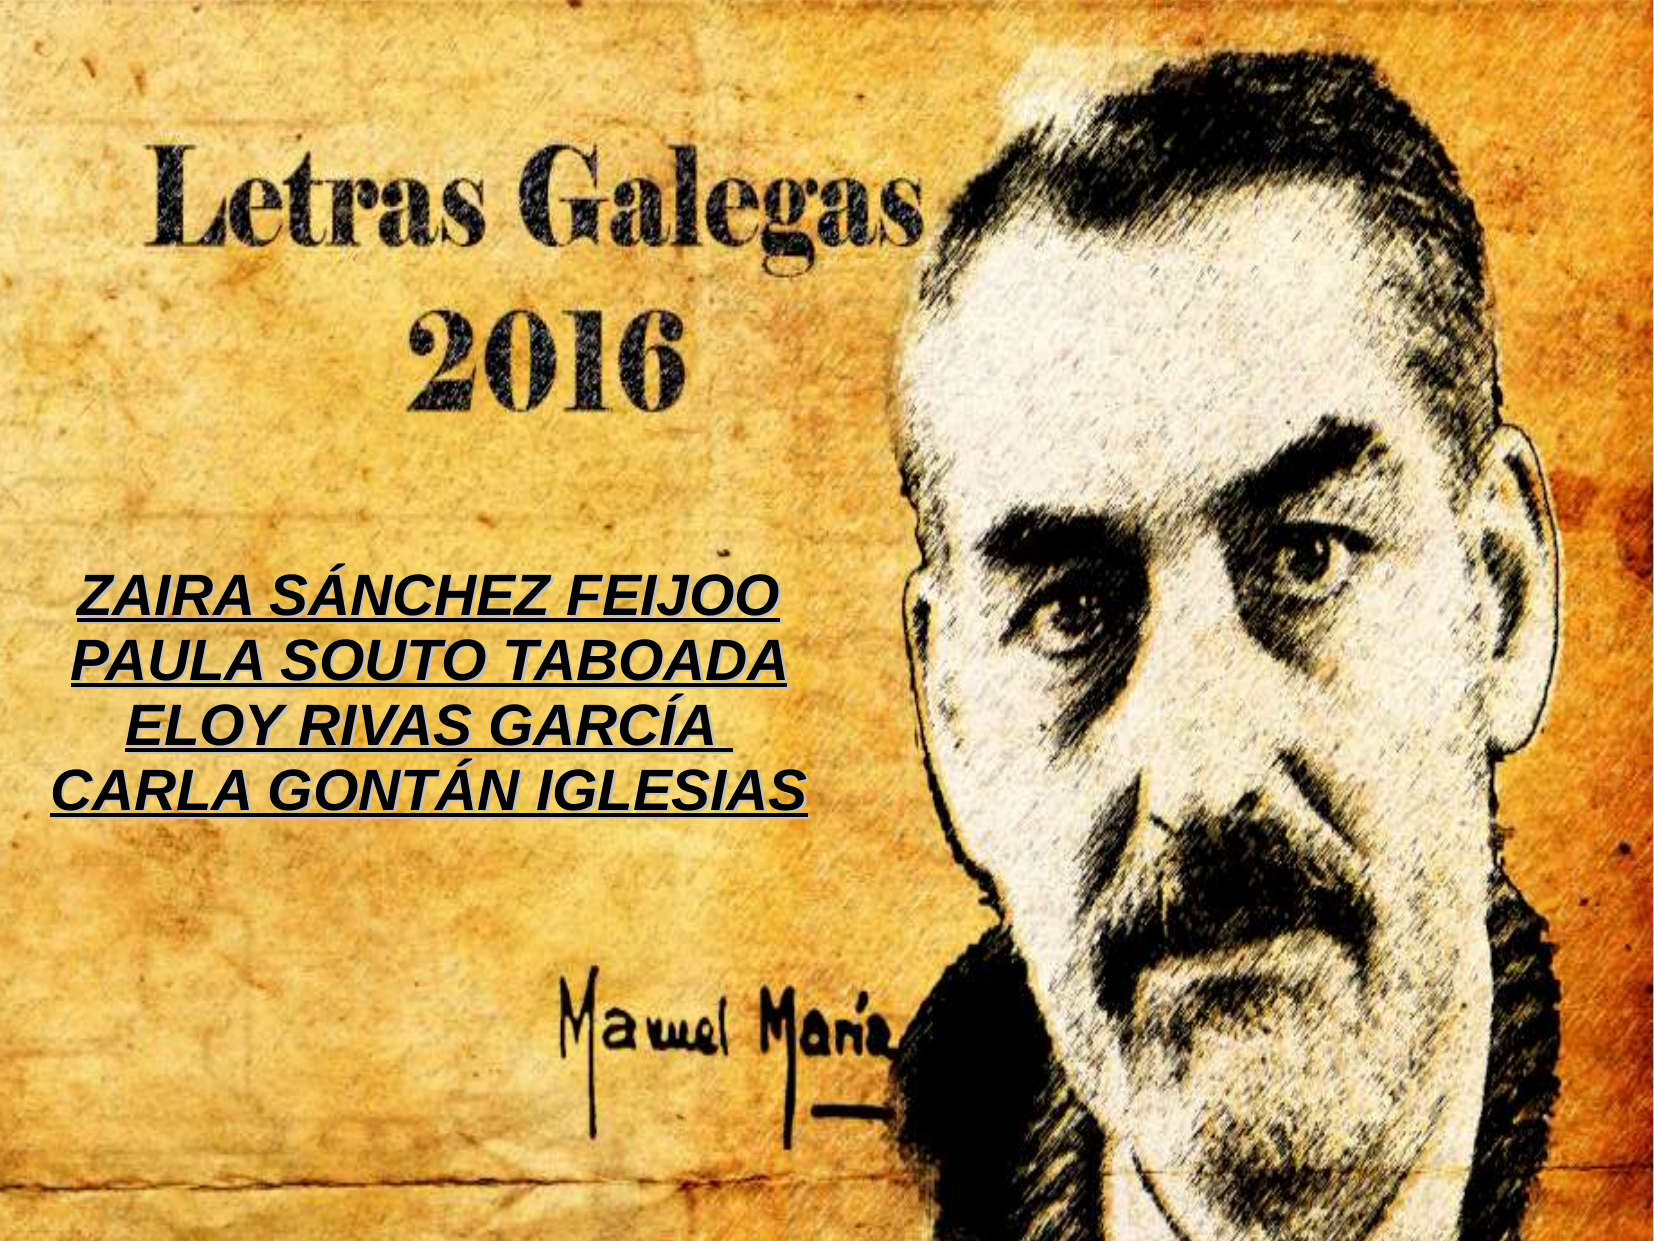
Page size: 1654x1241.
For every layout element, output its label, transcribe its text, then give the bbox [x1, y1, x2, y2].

picture [0, 0, 1654, 1241]
text_box ZAIRA SÁNCHEZ FEIJOO PAULA SOUTO TABOADA ELOY RIVAS GARCÍA CARLA GONTÁN IGLESIAS [35, 555, 898, 831]
